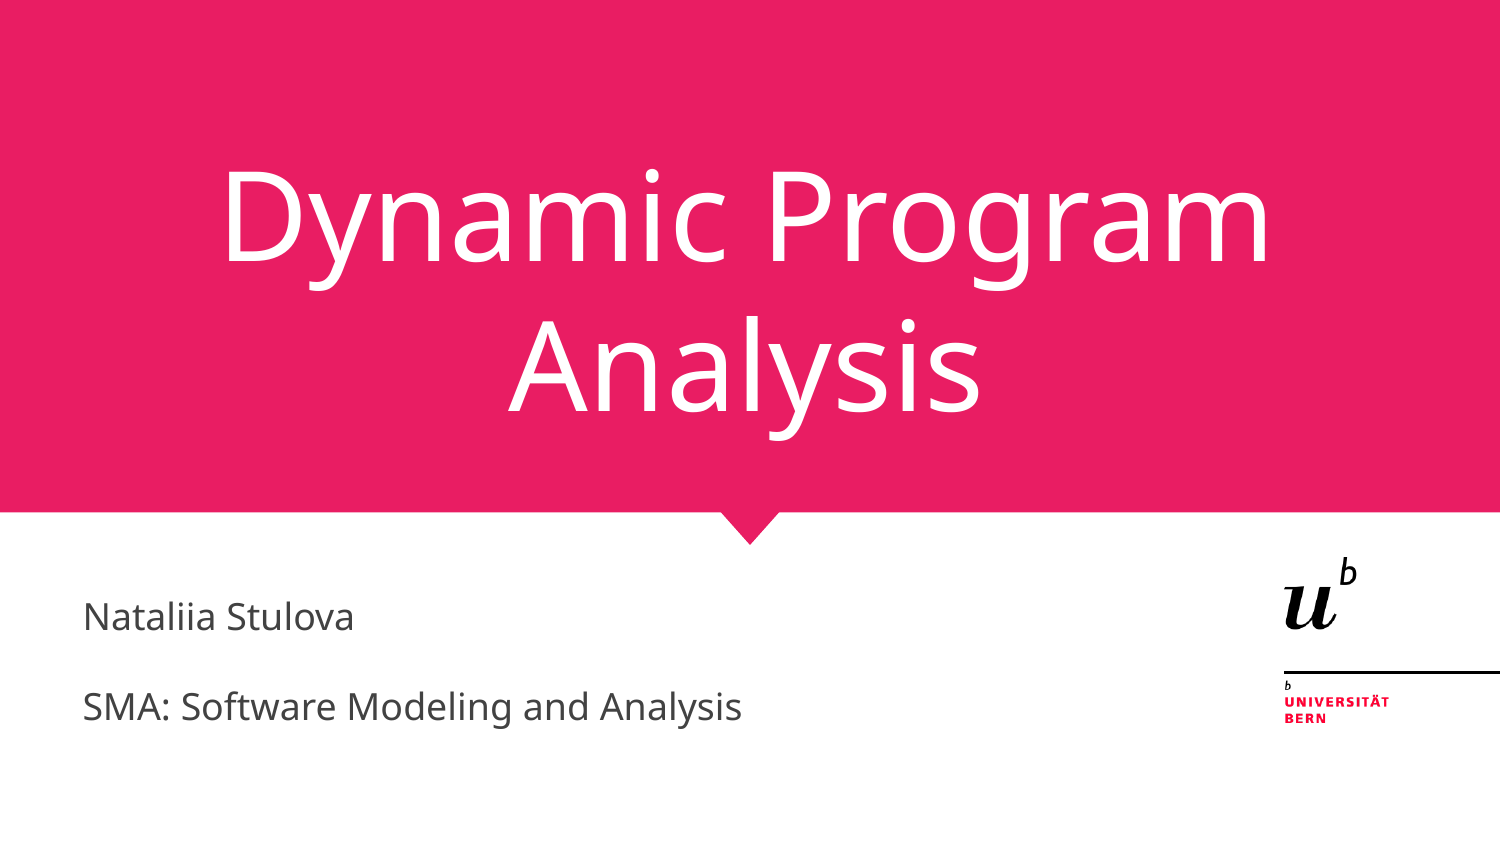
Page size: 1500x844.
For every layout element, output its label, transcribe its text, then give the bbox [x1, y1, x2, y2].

text_box Nataliia Stulova SMA: Software Modeling and Analysis [67, 557, 1427, 765]
title Dynamic Program Analysis [67, 105, 1427, 452]
picture [1284, 557, 1500, 723]
